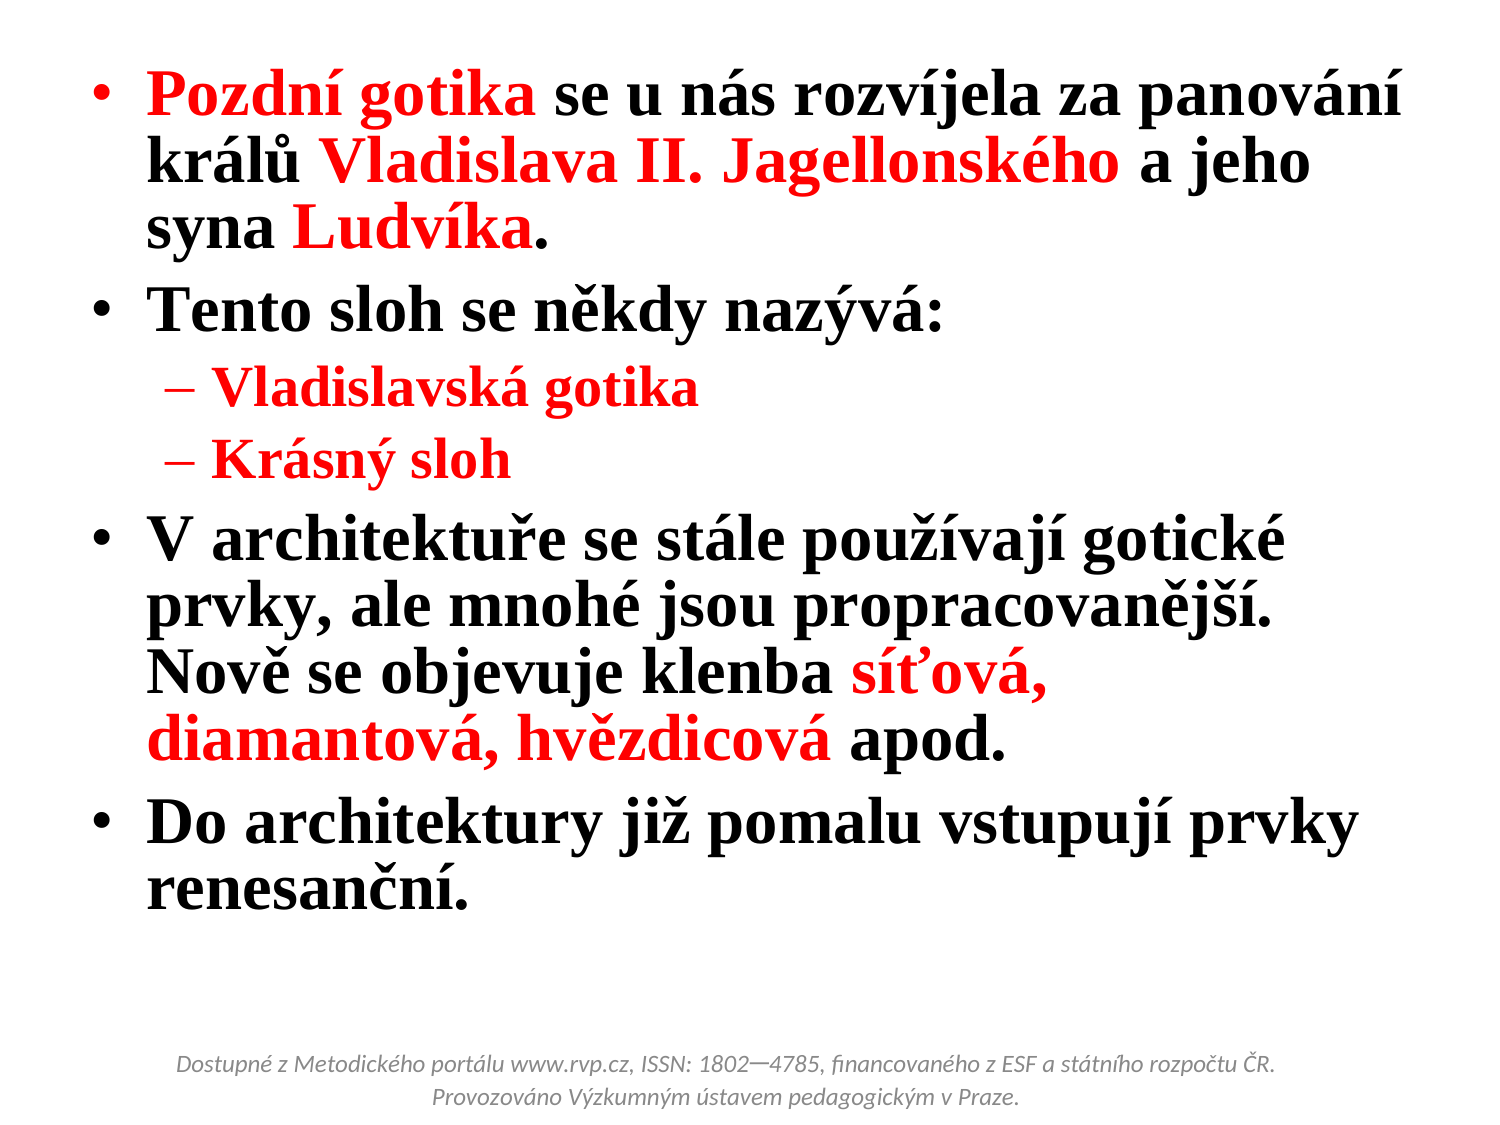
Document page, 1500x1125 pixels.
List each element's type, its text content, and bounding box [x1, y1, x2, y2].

list Pozdní gotika se u nás rozvíjela za panování králů Vladislava II. Jagellonského a jeho syna Ludvíka. Tento sloh se někdy nazývá: Vladislavská gotika Krásný sloh V architektuře se stále používají gotické prvky, ale mnohé jsou propracovanější. Nově se objevuje klenba síťová, diamantová, hvězdicová apod. Do architektury již pomalu vstupují prvky renesanční. [75, 54, 1426, 1005]
text_box Dostupné z Metodického portálu www.rvp.cz, ISSN: 1802–4785, financovaného z ESF a státního rozpočtu ČR. Provozováno Výzkumným ústavem pedagogickým v Praze. [105, 1042, 1348, 1103]
